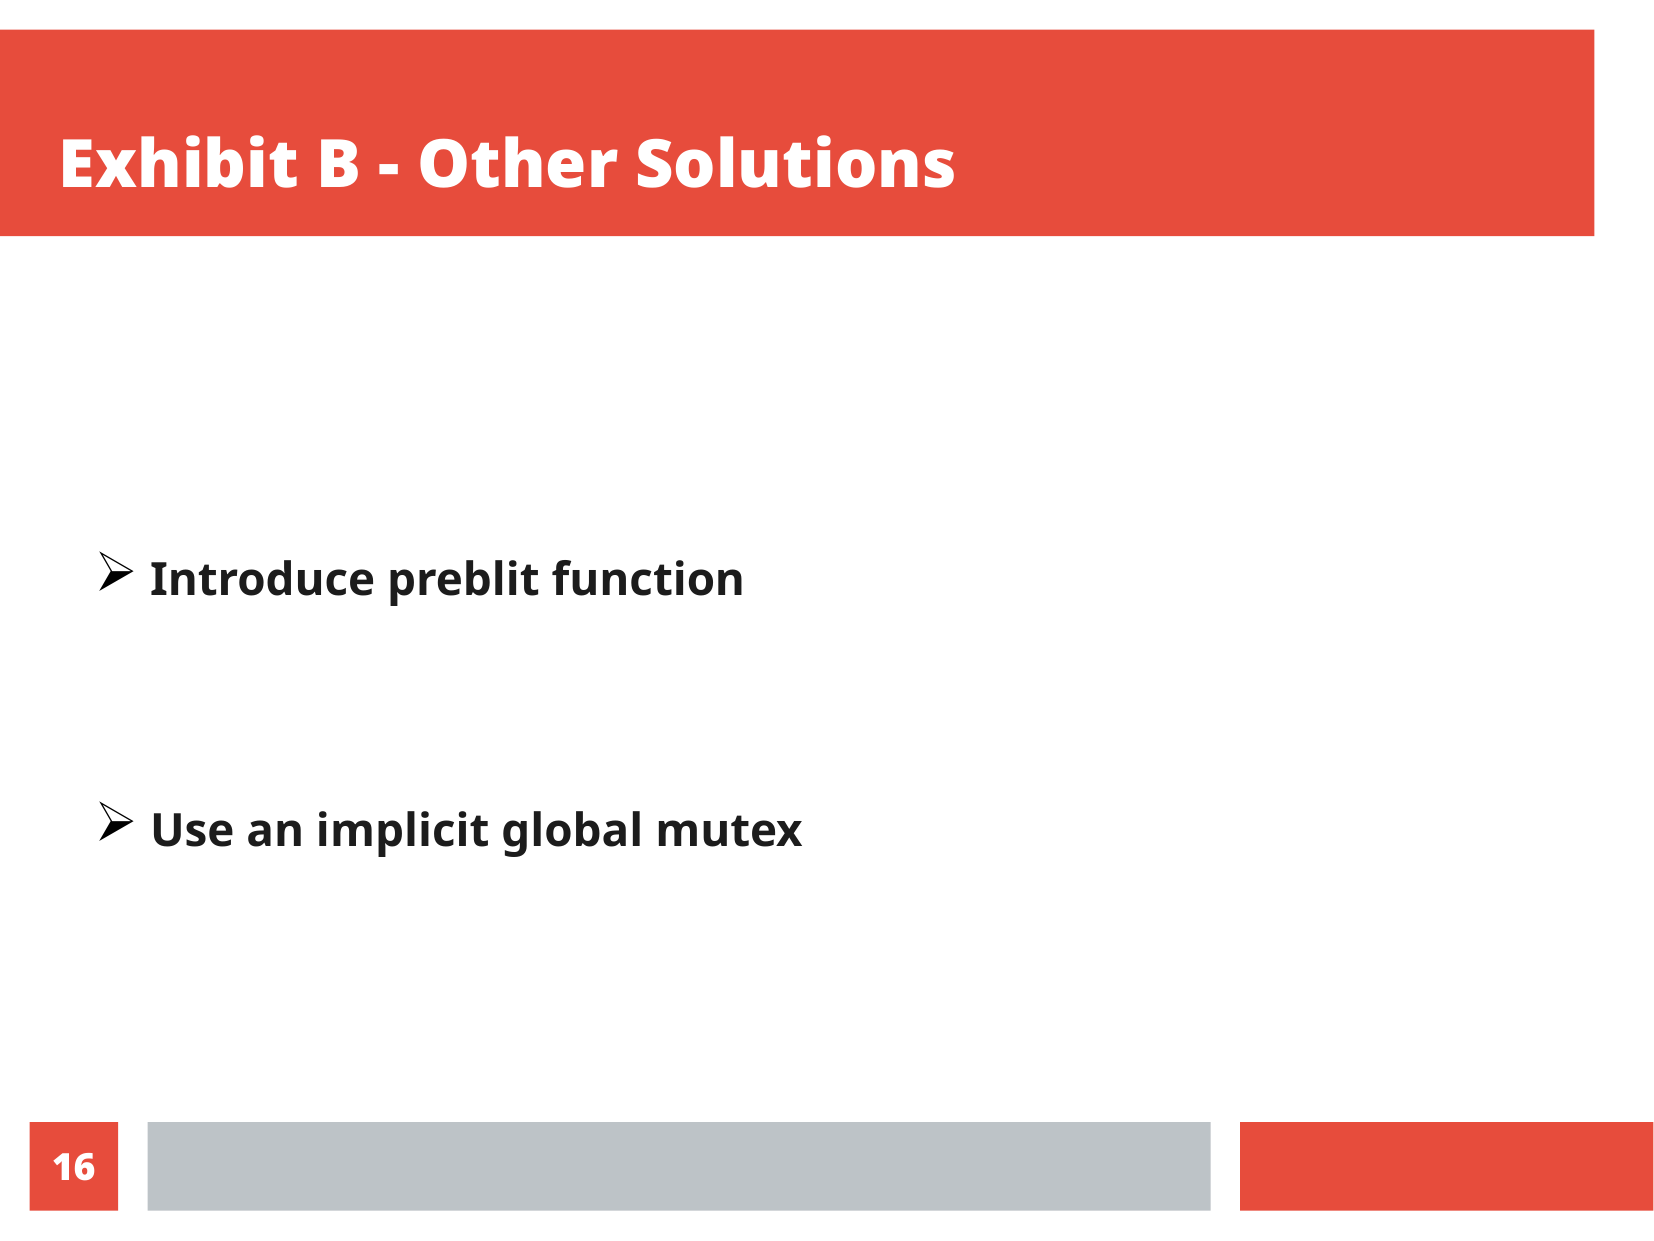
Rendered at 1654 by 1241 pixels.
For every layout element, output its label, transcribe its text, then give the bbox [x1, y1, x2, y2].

subtitle Introduce preblit function Use an implicit global mutex [59, 324, 1565, 1093]
title Exhibit B - Other Solutions [59, 59, 1595, 207]
